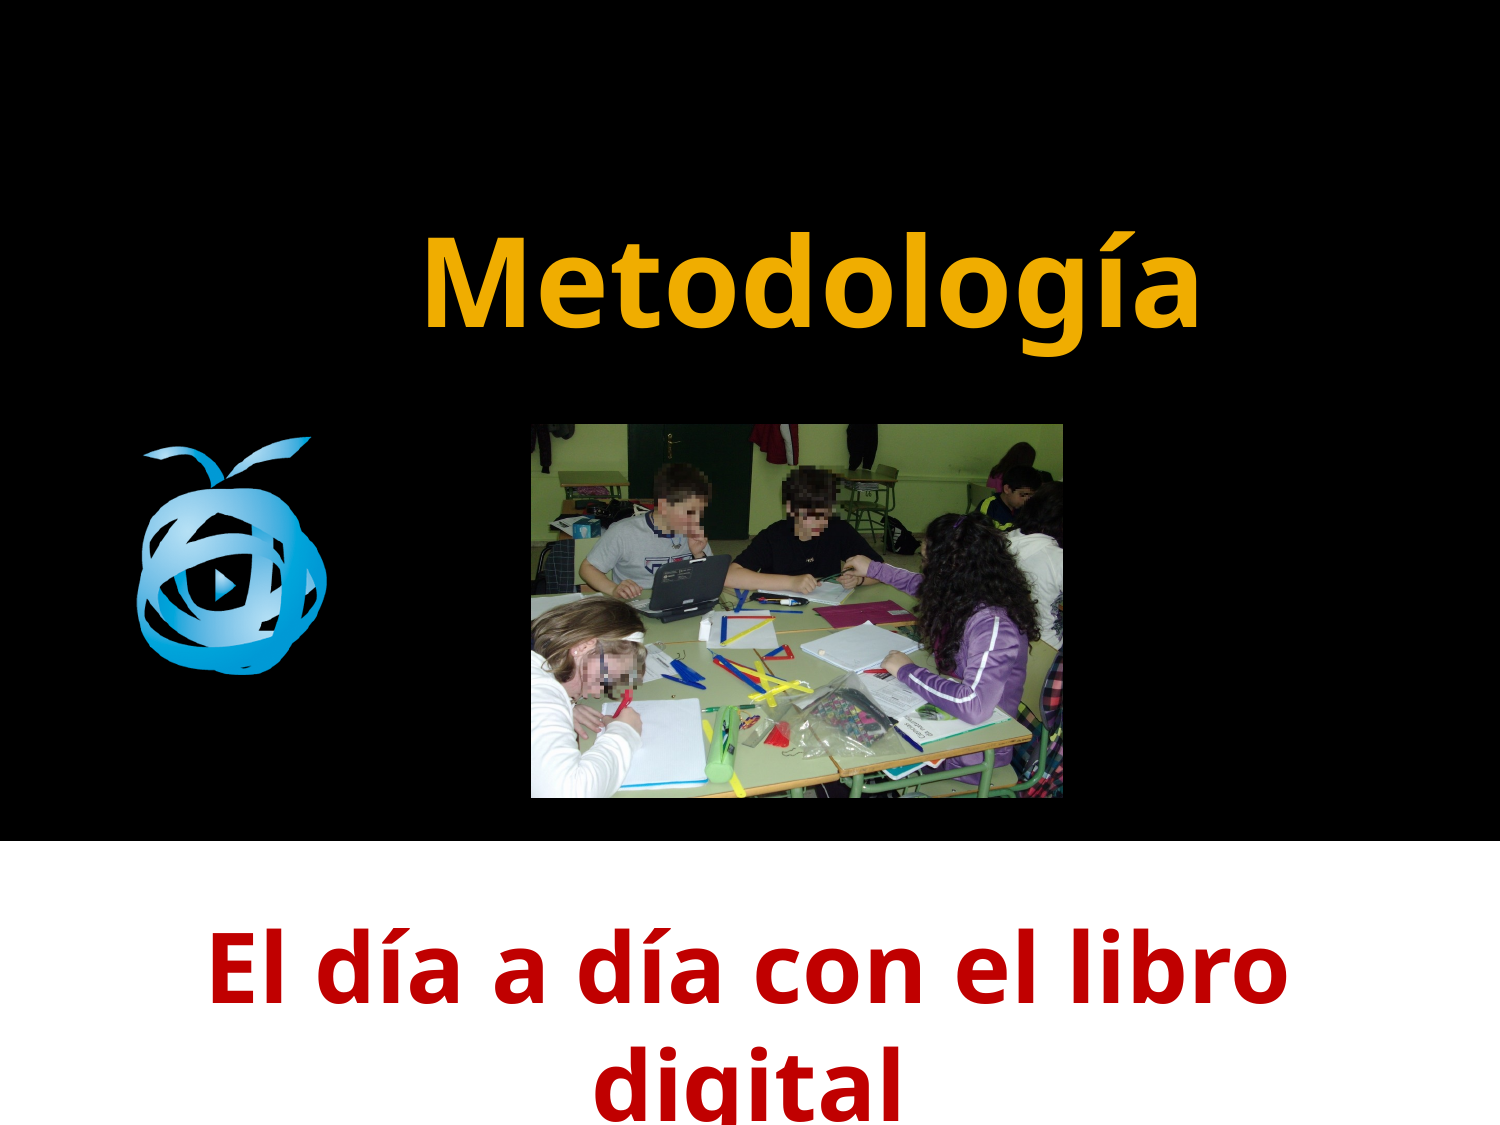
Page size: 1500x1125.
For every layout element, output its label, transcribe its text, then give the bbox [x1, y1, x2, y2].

picture [94, 383, 355, 727]
text_box El día a día con el libro digital [82, 906, 1408, 1040]
picture [531, 424, 1063, 798]
title Metodología [295, 194, 1329, 414]
